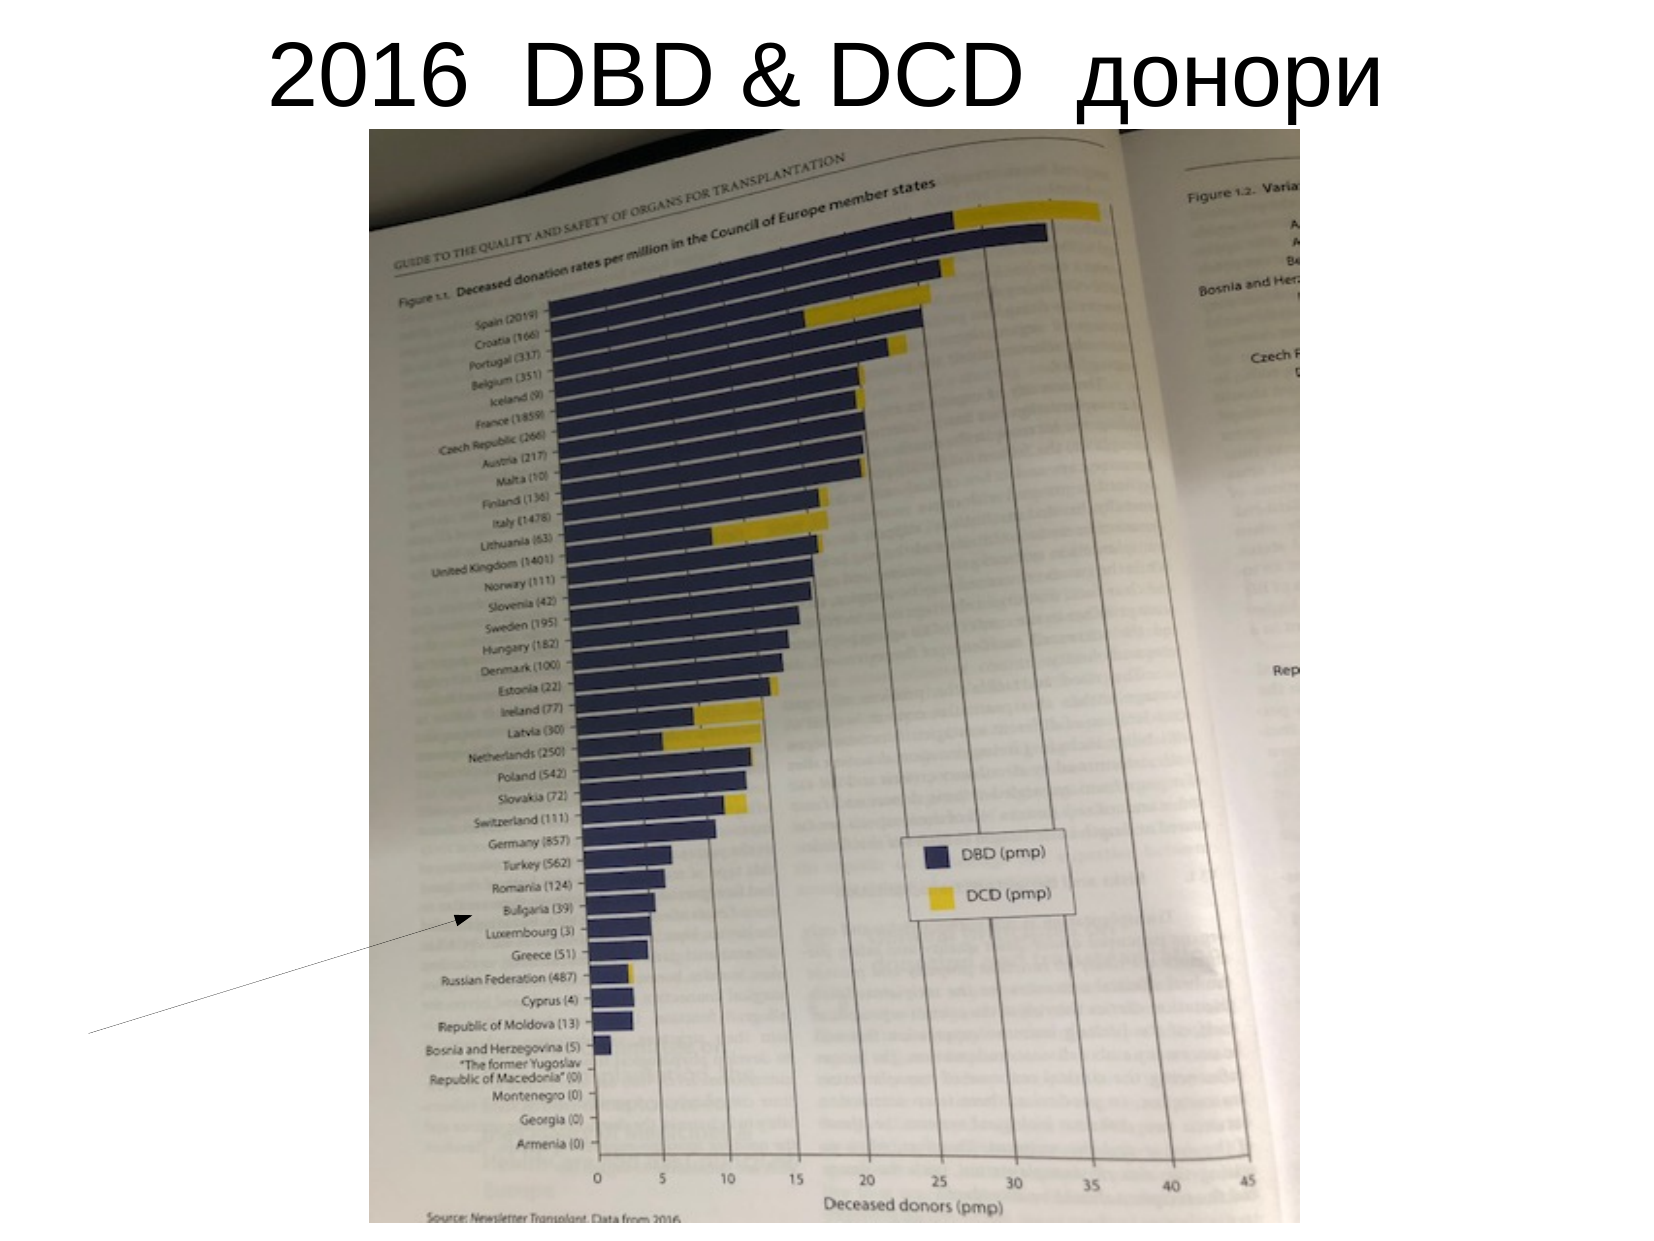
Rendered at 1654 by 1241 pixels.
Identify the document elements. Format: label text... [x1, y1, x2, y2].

title 2016 DBD & DCD донори [82, 0, 1571, 174]
picture [369, 129, 1300, 1223]
